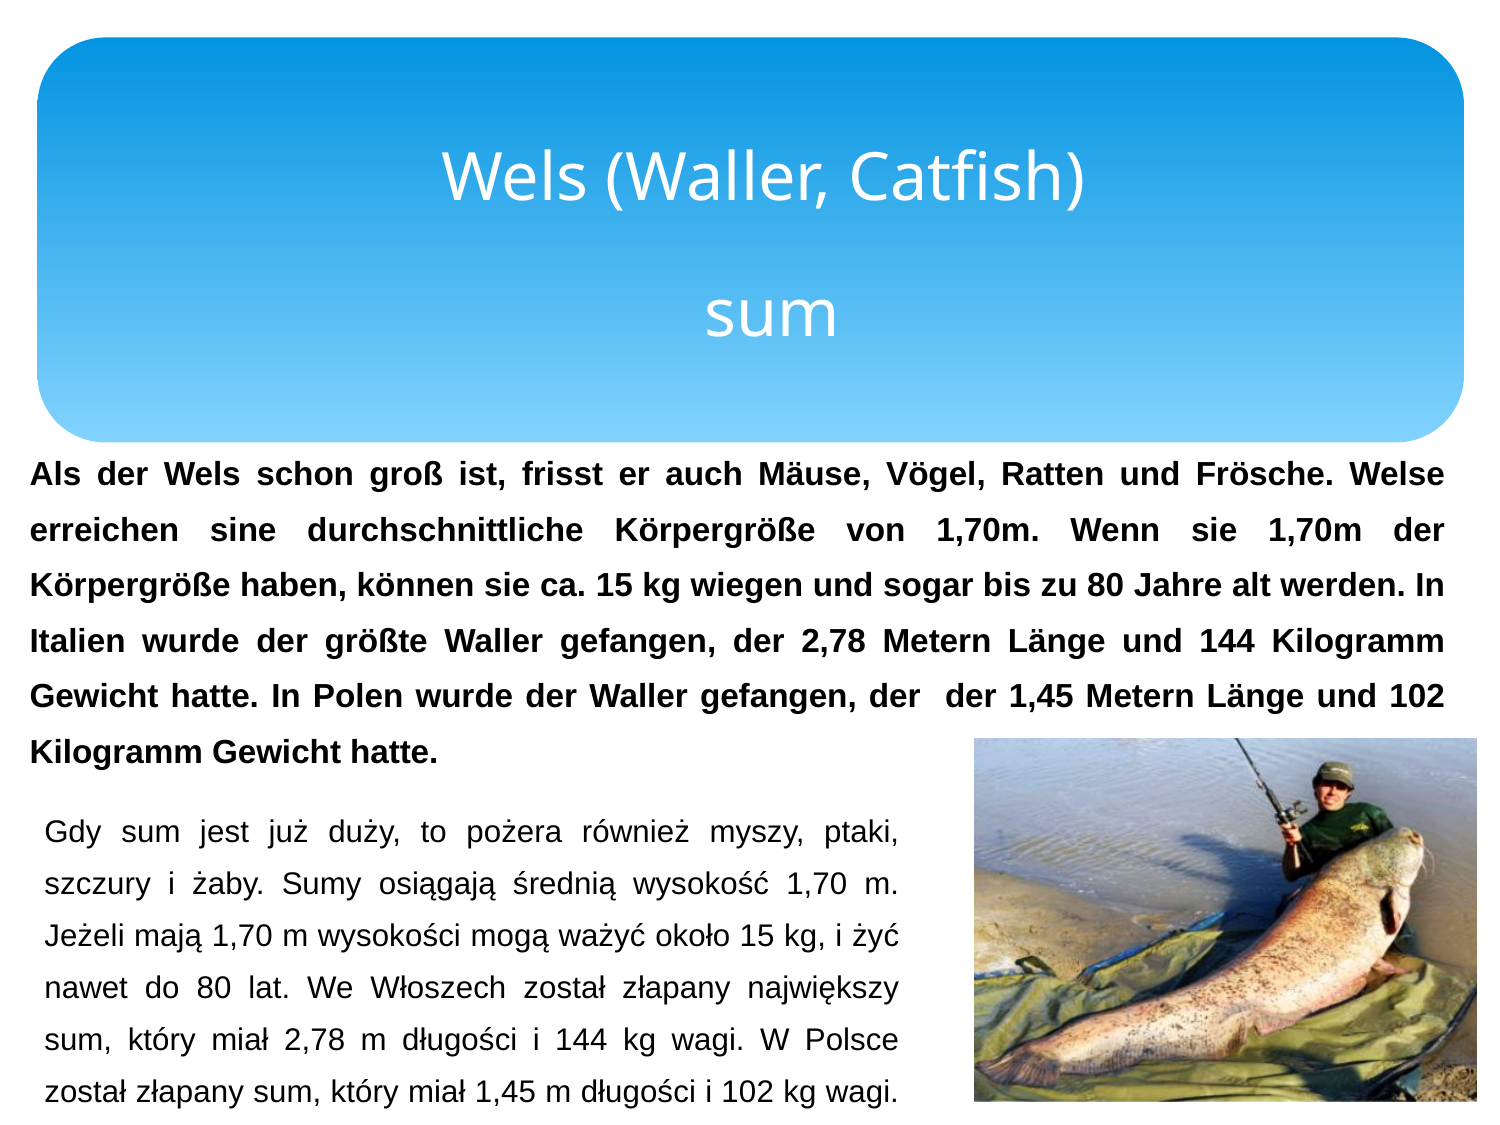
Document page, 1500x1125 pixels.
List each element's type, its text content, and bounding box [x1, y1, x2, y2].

subtitle Als der Wels schon groß ist, frisst er auch Mäuse, Vögel, Ratten und Frösche. Welse erreichen sine durchschnittliche Körpergröße von 1,70m. Wenn sie 1,70m der Körpergröße haben, können sie ca. 15 kg wiegen und sogar bis zu 80 Jahre alt werden. In Italien wurde der größte Waller gefangen, der 2,78 Metern Länge und 144 Kilogramm Gewicht hatte. In Polen wurde der Waller gefangen, der der 1,45 Metern Länge und 102 Kilogramm Gewicht hatte. [29, 441, 1447, 767]
picture [974, 738, 1477, 1102]
title Wels (Waller, Catfish) sum [88, 118, 1439, 322]
text_box Gdy sum jest już duży, to pożera również myszy, ptaki, szczury i żaby. Sumy osiągają średnią wysokość 1,70 m. Jeżeli mają 1,70 m wysokości mogą ważyć około 15 kg, i żyć nawet do 80 lat. We Włoszech został złapany największy sum, który miał 2,78 m długości i 144 kg wagi. W Polsce został złapany sum, który miał 1,45 m długości i 102 kg wagi. [29, 789, 916, 1125]
